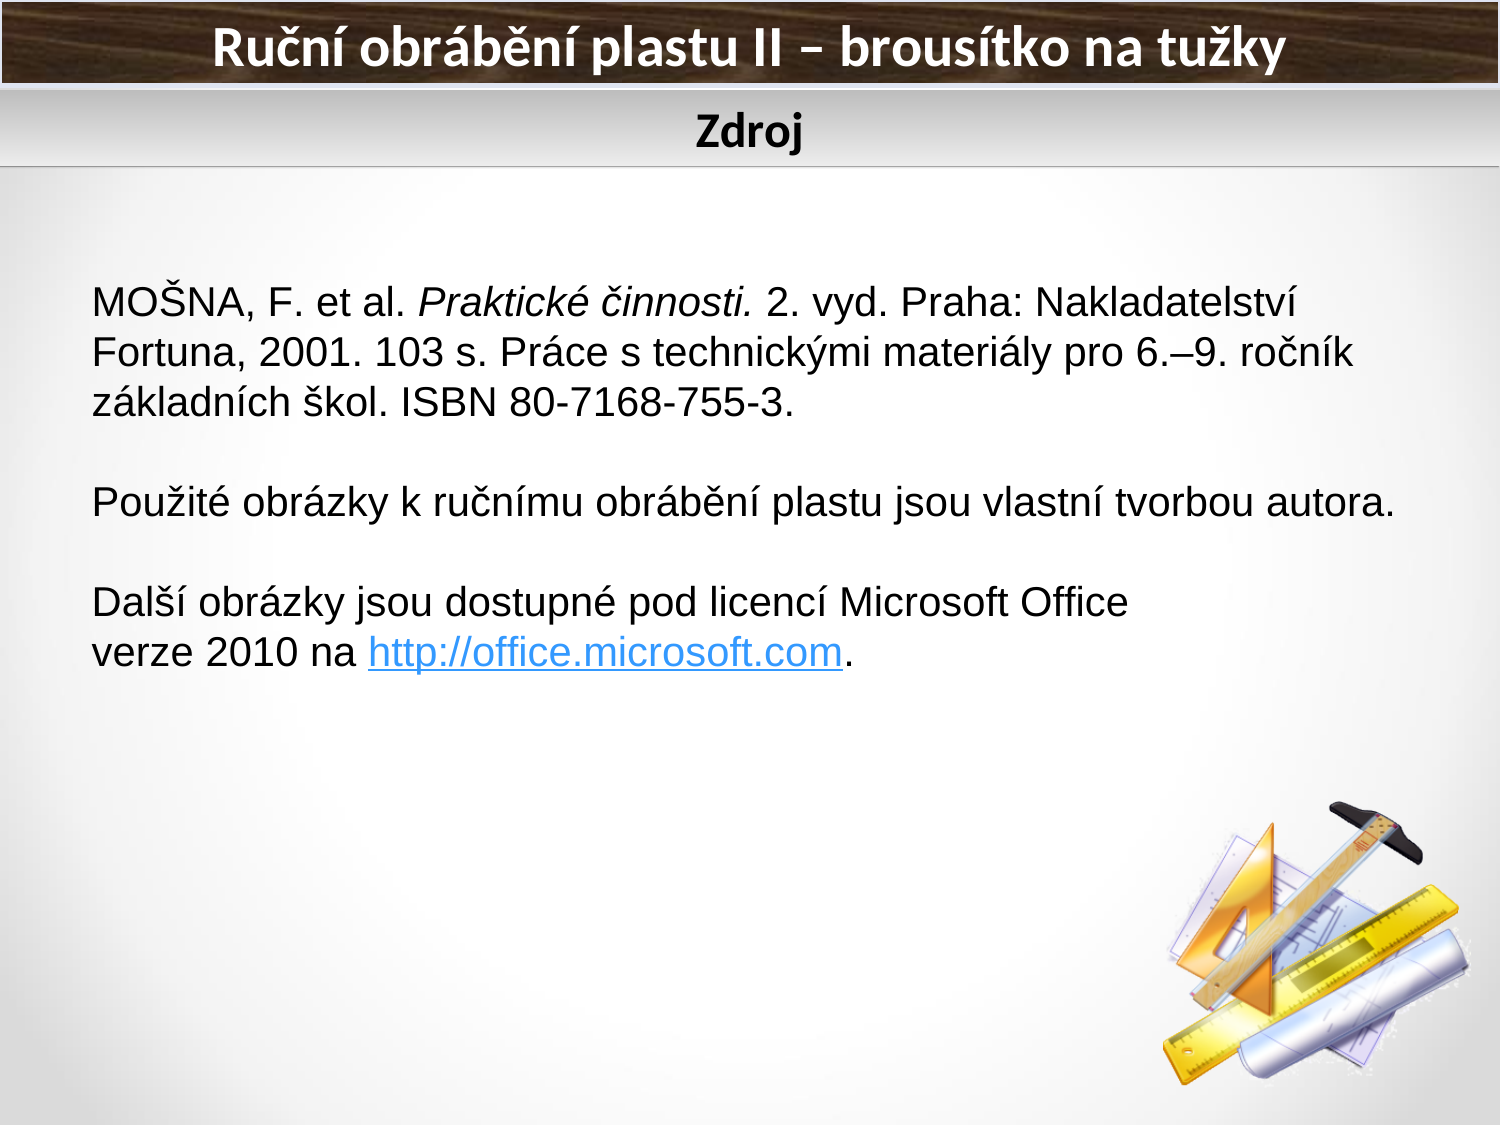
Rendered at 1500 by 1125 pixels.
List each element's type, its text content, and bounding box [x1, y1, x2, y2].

text_box MOŠNA, F. et al. Praktické činnosti. 2. vyd. Praha: Nakladatelství Fortuna, 2001. 103 s. Práce s technickými materiály pro 6.–9. ročník základních škol. ISBN 80-7168-755-3. Použité obrázky k ručnímu obrábění plastu jsou vlastní tvorbou autora. Další obrázky jsou dostupné pod licencí Microsoft Office verze 2010 na http://office.microsoft.com. [76, 267, 1459, 683]
text_box Zdroj [0, 90, 1500, 166]
picture [0, 166, 1500, 1125]
picture [0, 86, 1500, 90]
text_box Ruční obrábění plastu II – brousítko na tužky [0, 0, 1500, 86]
